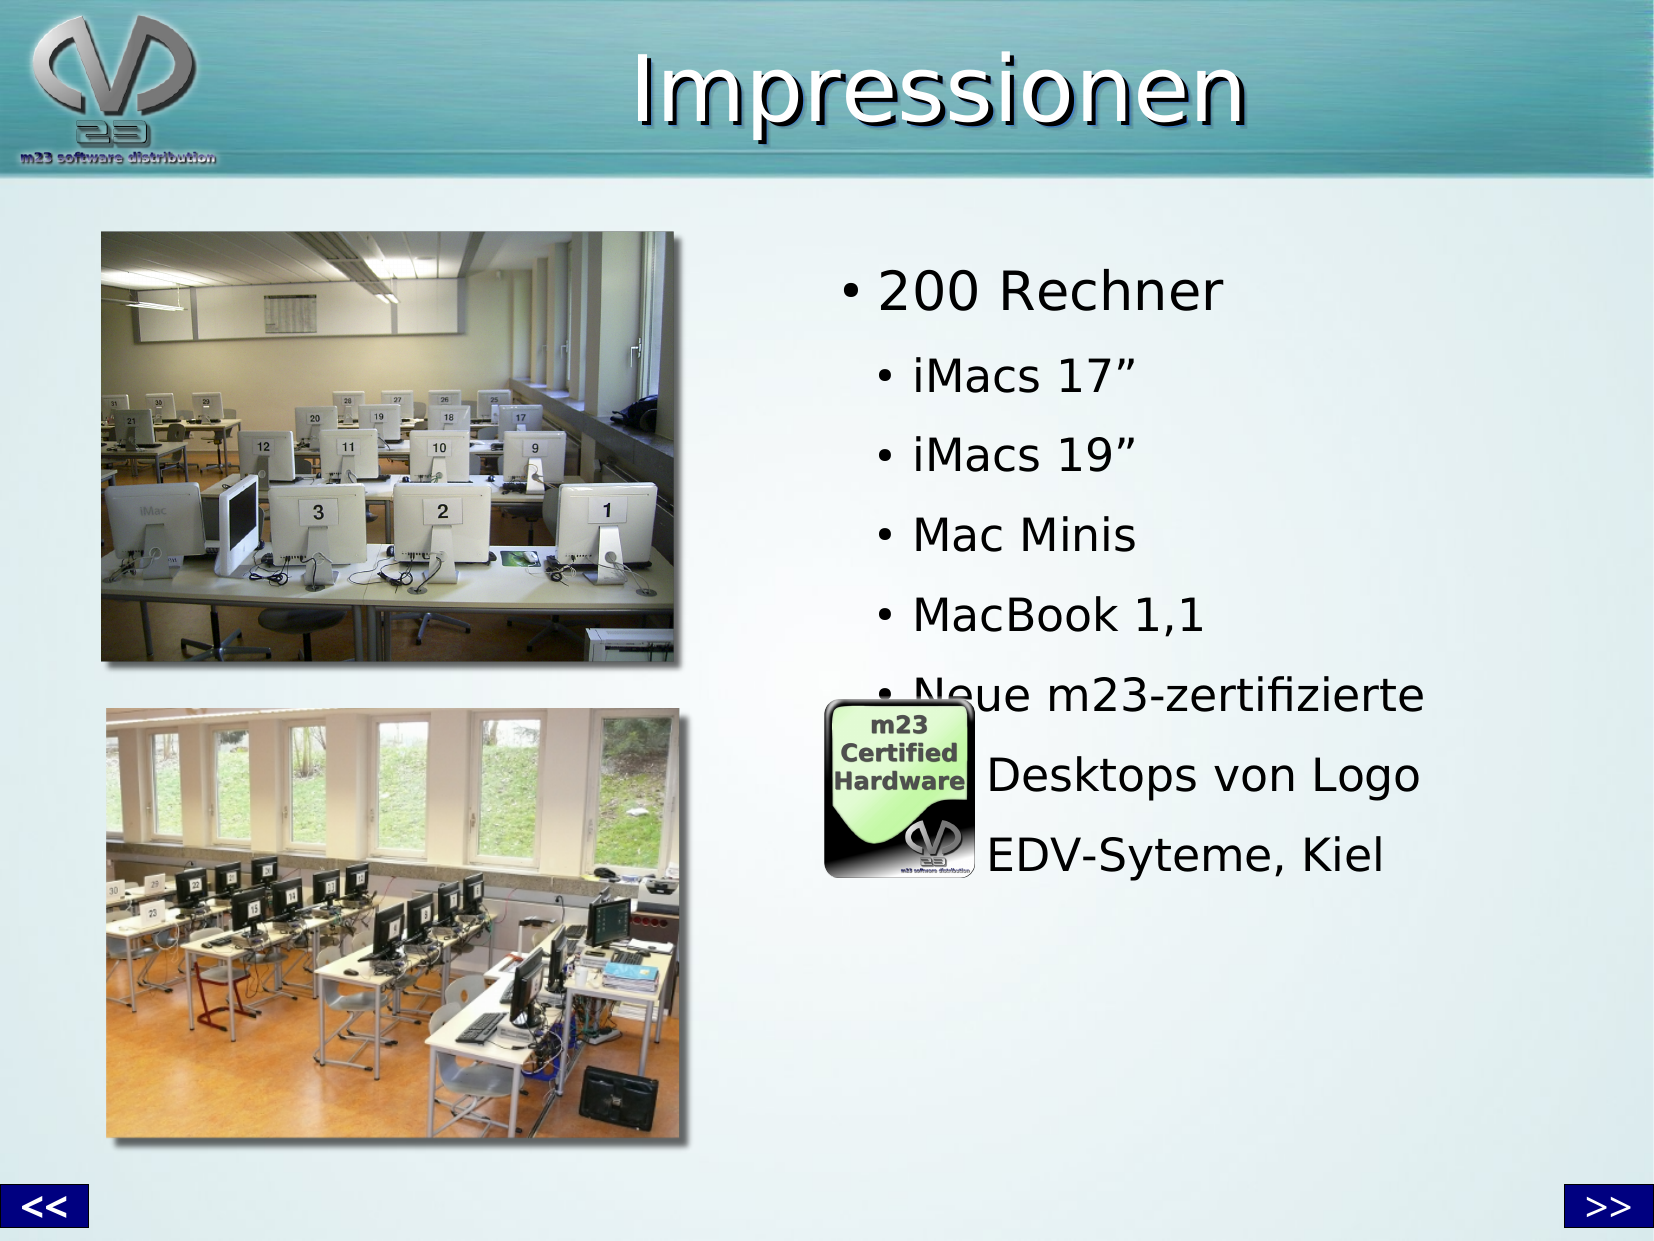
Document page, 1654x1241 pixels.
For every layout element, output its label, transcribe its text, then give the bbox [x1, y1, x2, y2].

title Impressionen [224, 2, 1654, 178]
picture [0, 0, 1654, 1241]
text_box 200 Rechner iMacs 17” iMacs 19” Mac Minis MacBook 1,1 Neue m23-zertifizierte Desktops von Logo EDV-Syteme, Kiel [841, 228, 1536, 1170]
